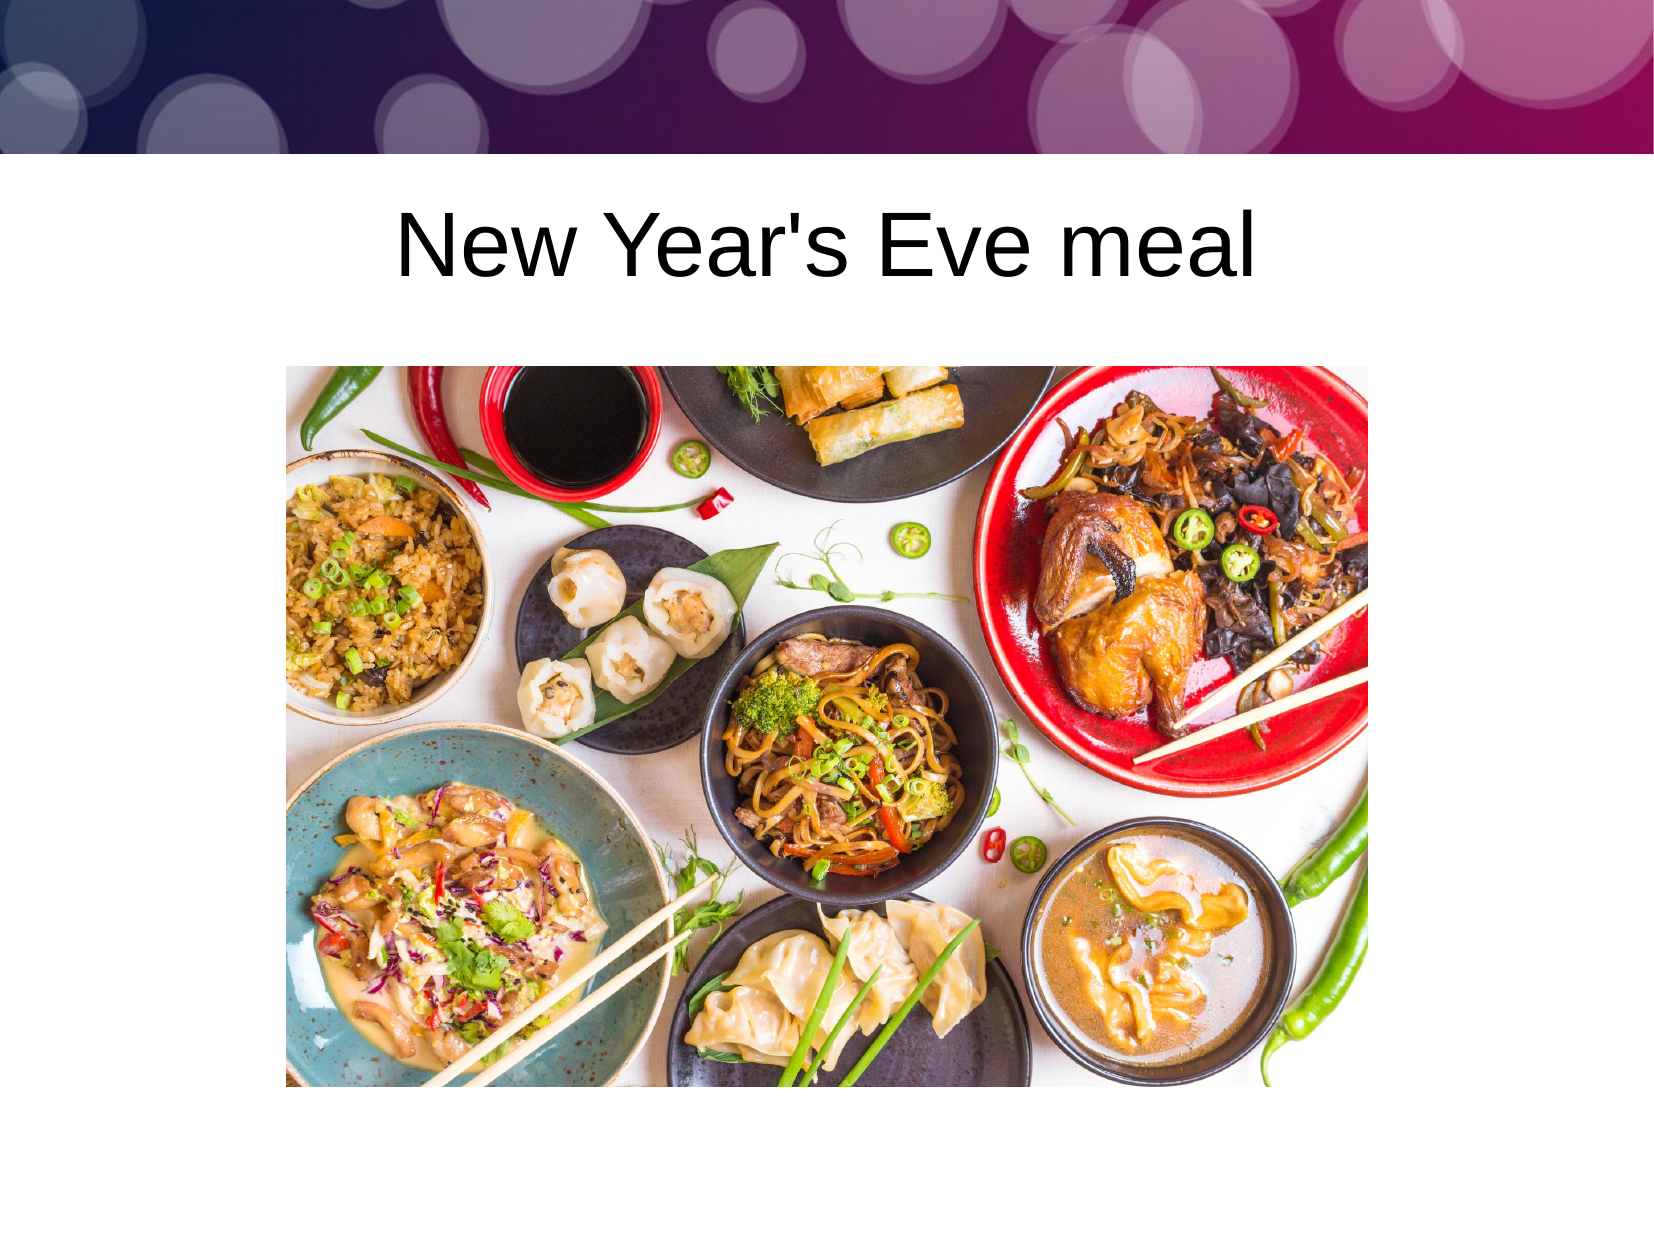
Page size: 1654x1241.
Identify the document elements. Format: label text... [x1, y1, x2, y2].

title New Year's Eve meal [82, 159, 1571, 331]
picture [286, 366, 1368, 1087]
picture [0, 0, 1654, 154]
